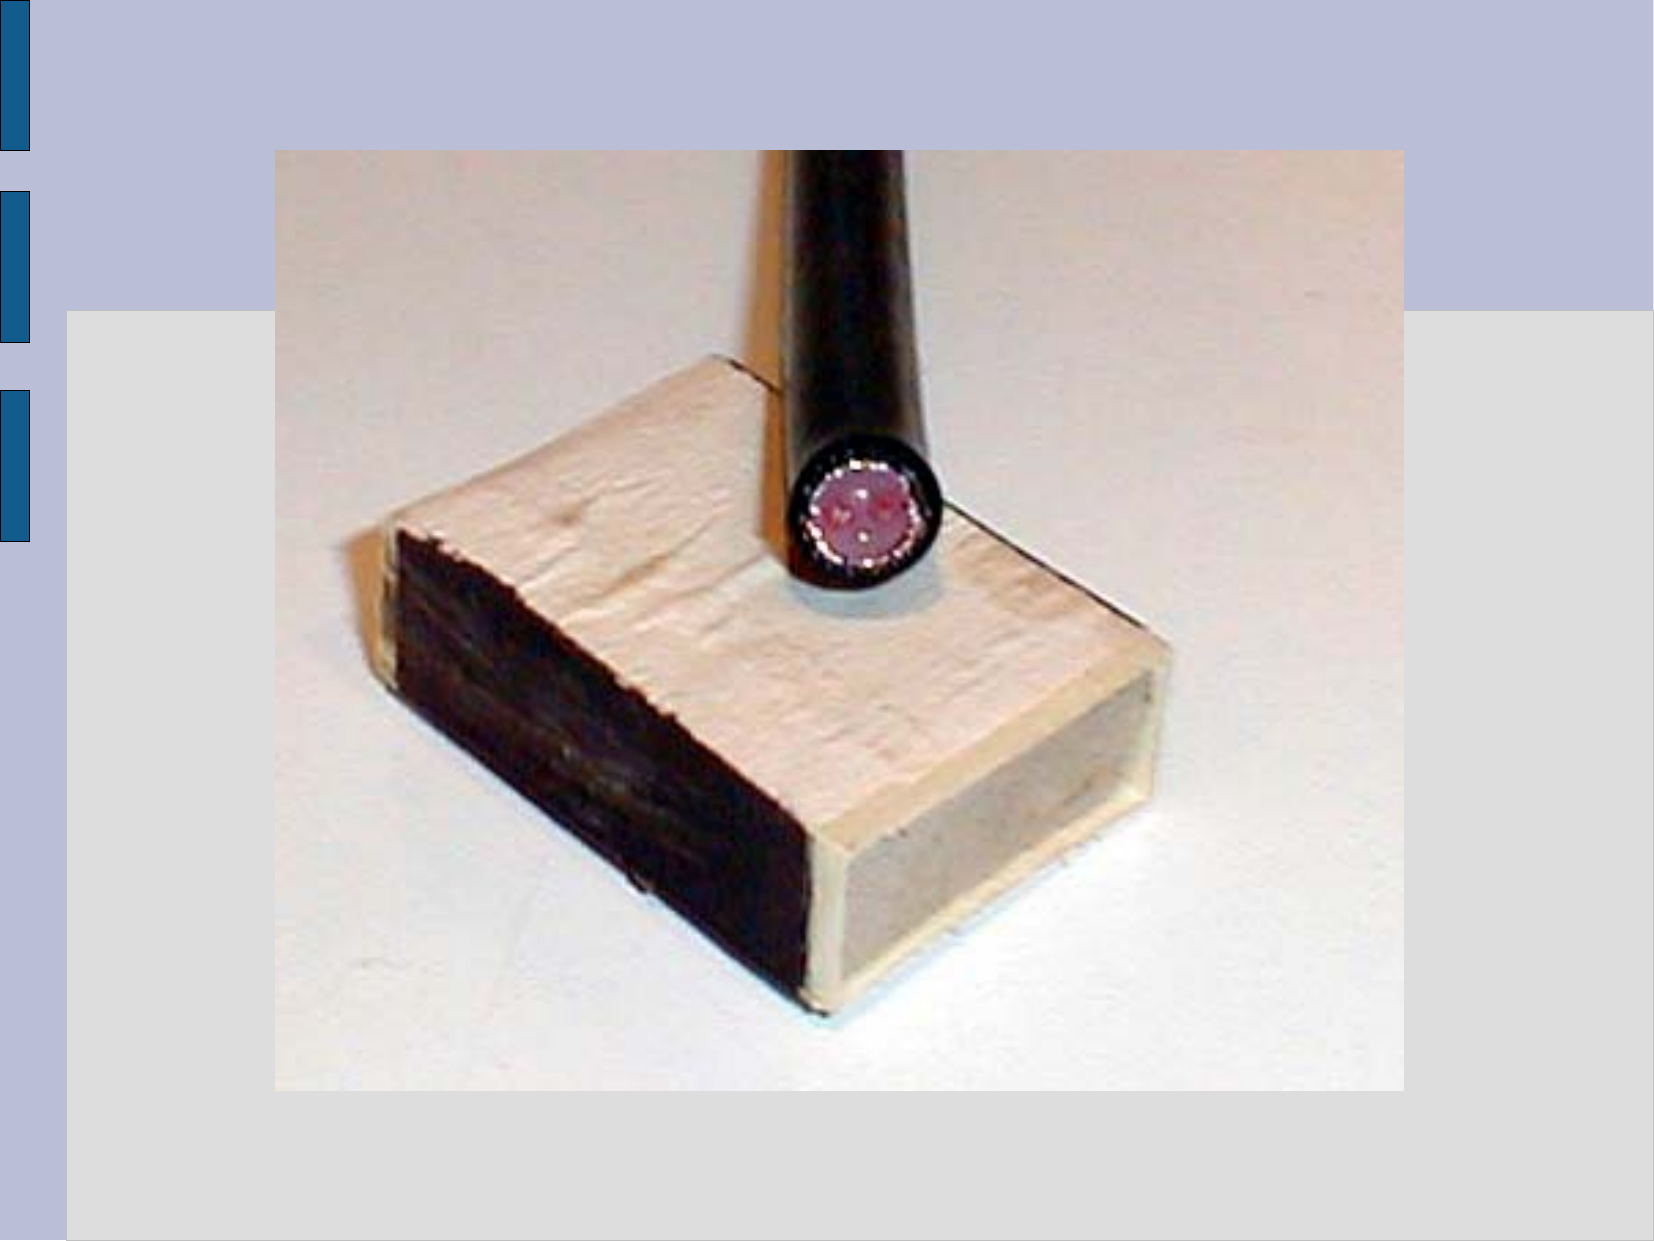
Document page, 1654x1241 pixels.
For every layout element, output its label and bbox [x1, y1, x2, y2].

picture [275, 150, 1404, 1091]
